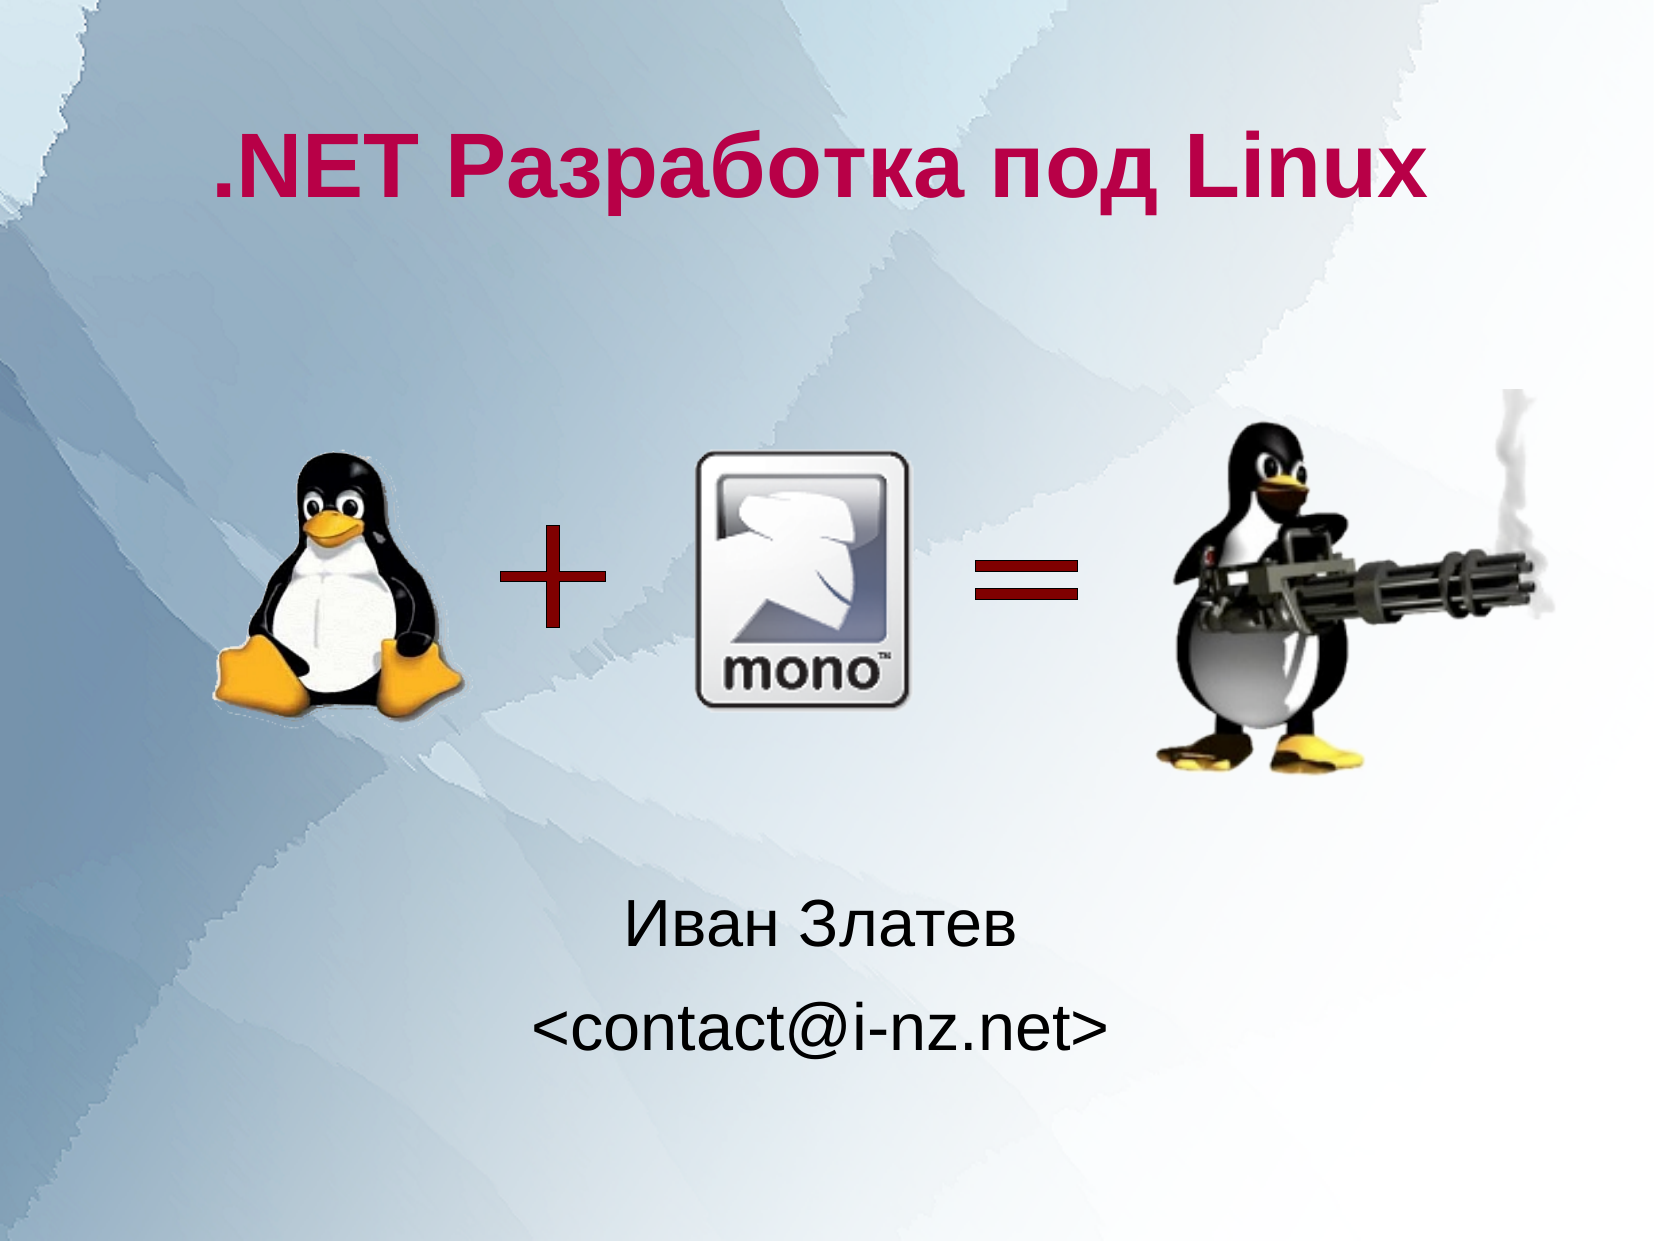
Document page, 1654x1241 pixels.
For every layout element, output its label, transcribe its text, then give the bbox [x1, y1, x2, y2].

text_box [975, 560, 1078, 572]
text_box [975, 588, 1078, 600]
list Иван Златев <contact@i-nz.net> [76, 885, 1565, 1241]
picture [0, 0, 1654, 1241]
text_box [515, 525, 606, 628]
title .NET Разработка под Linux [76, 62, 1565, 270]
